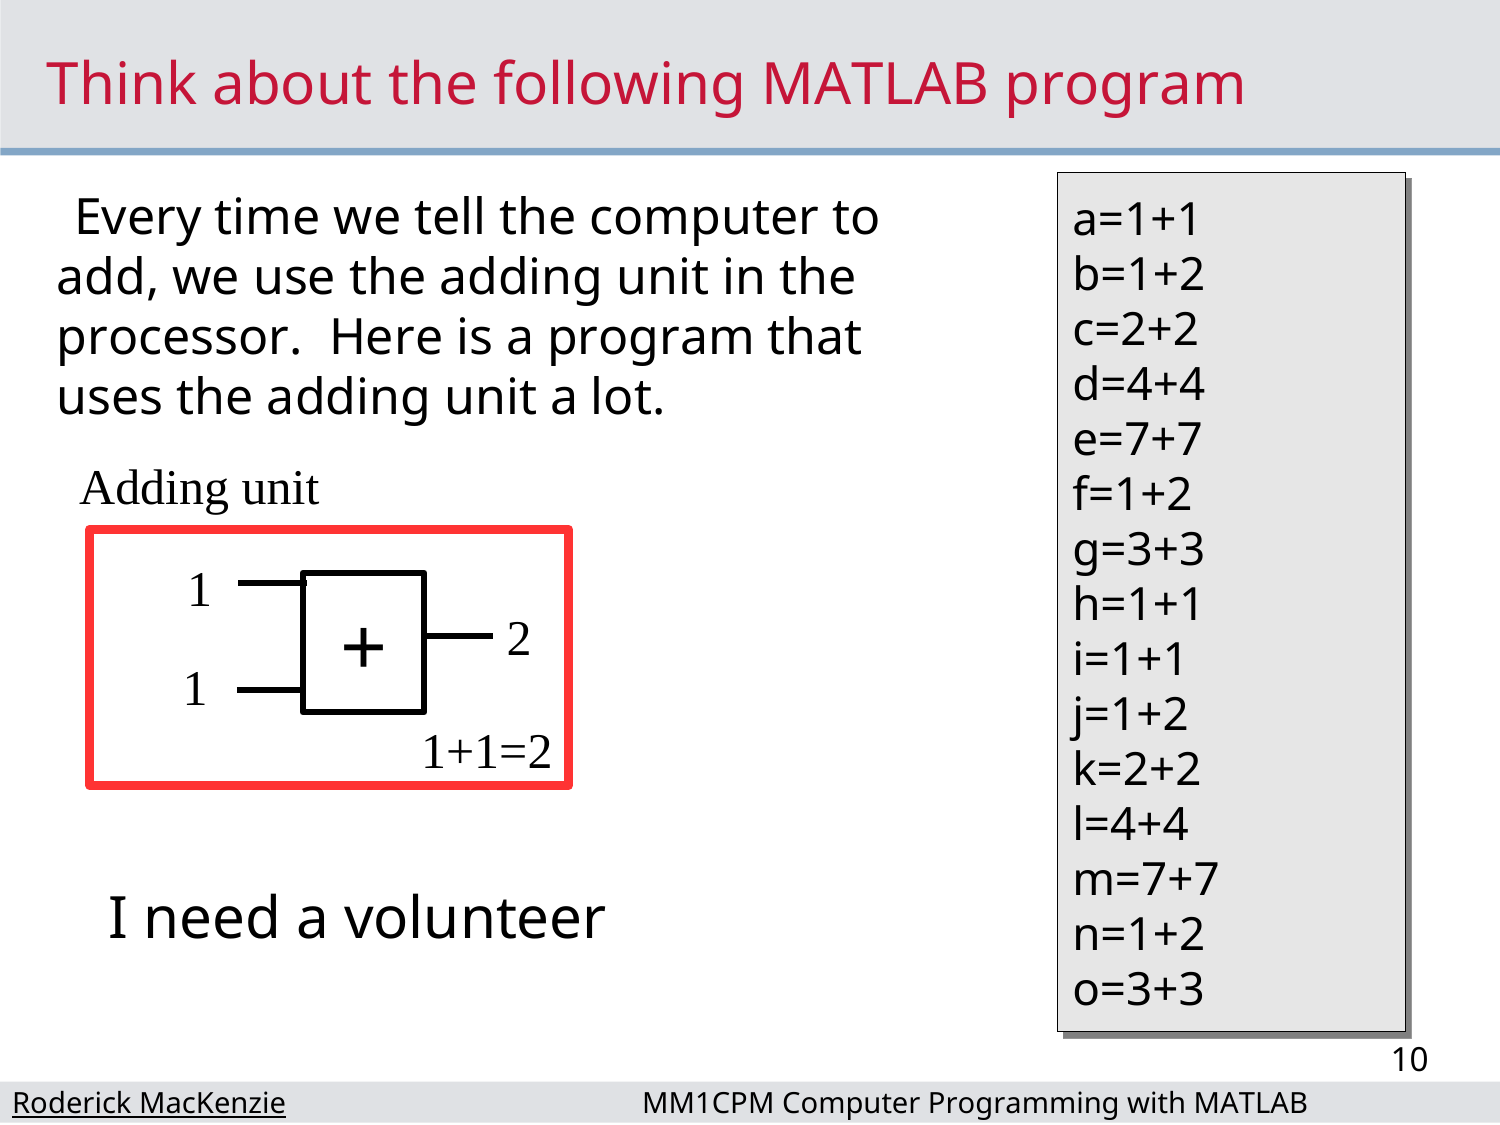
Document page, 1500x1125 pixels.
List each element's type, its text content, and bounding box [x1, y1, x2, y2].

title Think about the following MATLAB program [31, 29, 1383, 135]
text_box Adding unit [64, 446, 338, 522]
text_box 1+1=2 [406, 710, 677, 786]
text_box 1 [167, 647, 223, 723]
text_box 2 [491, 598, 546, 677]
text_box Every time we tell the computer to add, we use the adding unit in the processor. Here is a program that uses the adding unit a lot. [41, 177, 977, 432]
text_box 1 [172, 548, 228, 624]
text_box <number> [1375, 1030, 1500, 1101]
text_box a=1+1 b=1+2 c=2+2 d=4+4 e=7+7 f=1+2 g=3+3 h=1+1 i=1+1 j=1+2 k=2+2 l=4+4 m=7+7 n=1+2 o=3+3 [1057, 172, 1406, 1032]
text_box + [302, 572, 425, 713]
text_box I need a volunteer [73, 872, 707, 958]
